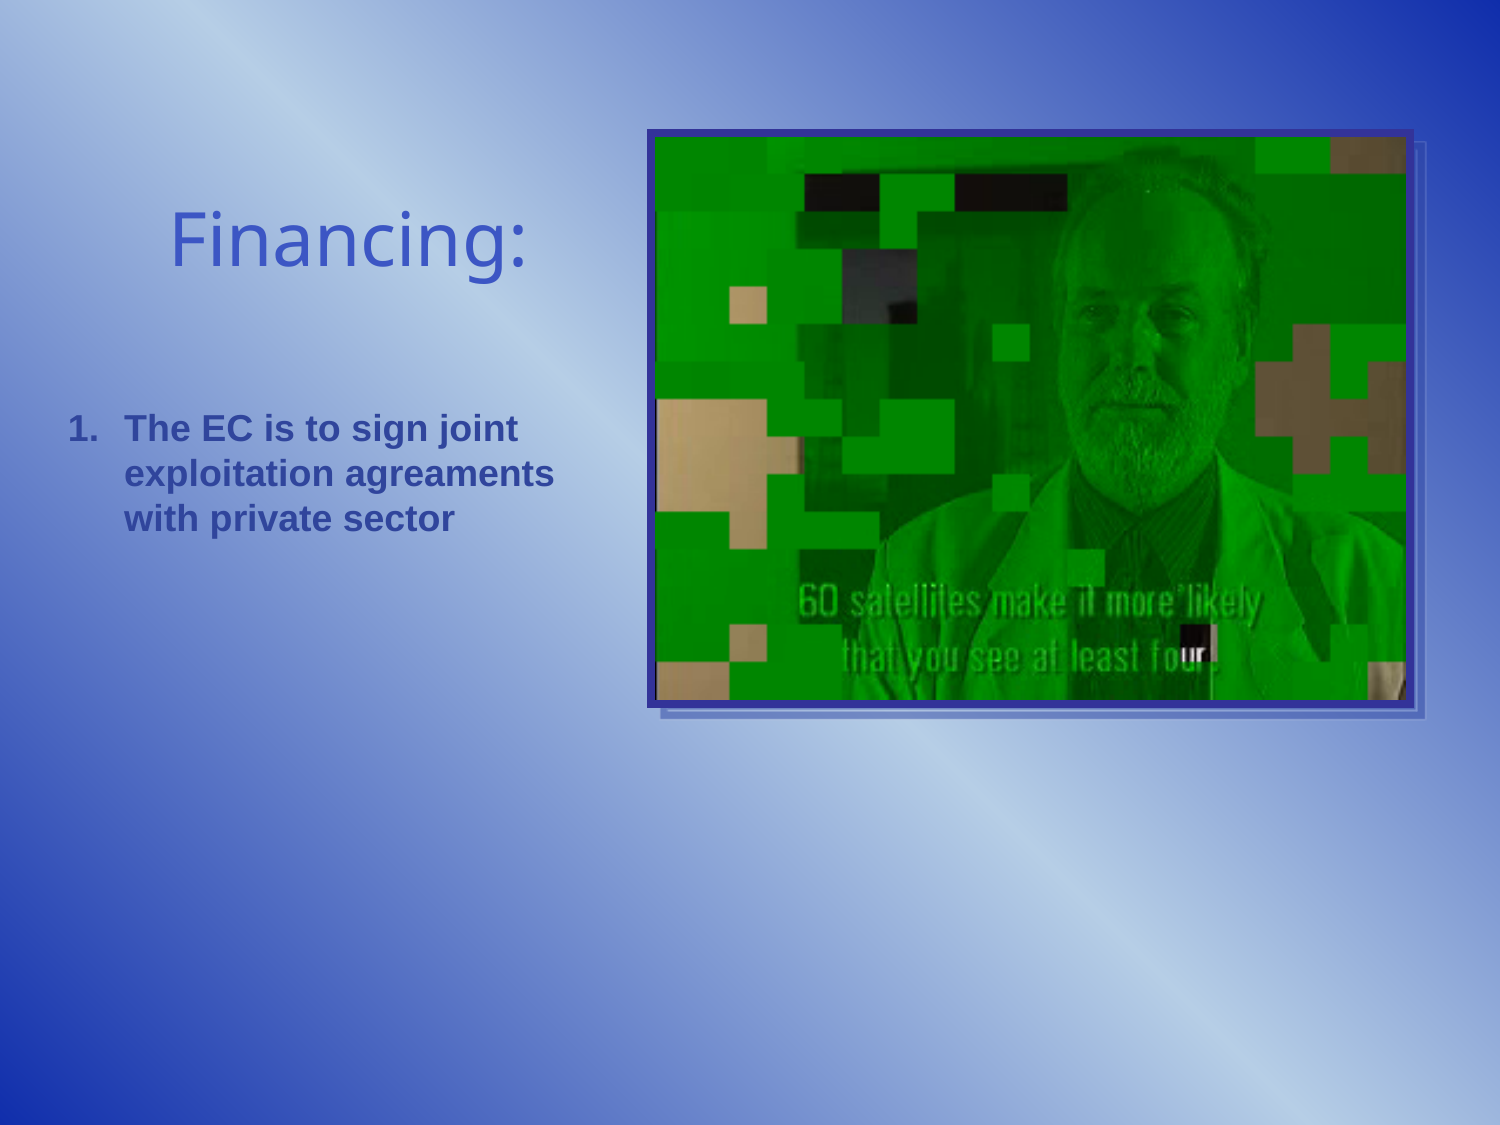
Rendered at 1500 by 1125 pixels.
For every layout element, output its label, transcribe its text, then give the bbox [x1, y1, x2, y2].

text_box The EC is to sign joint exploitation agreaments with private sector [53, 397, 633, 547]
picture [655, 137, 1406, 700]
text_box Financing: [100, 184, 597, 350]
